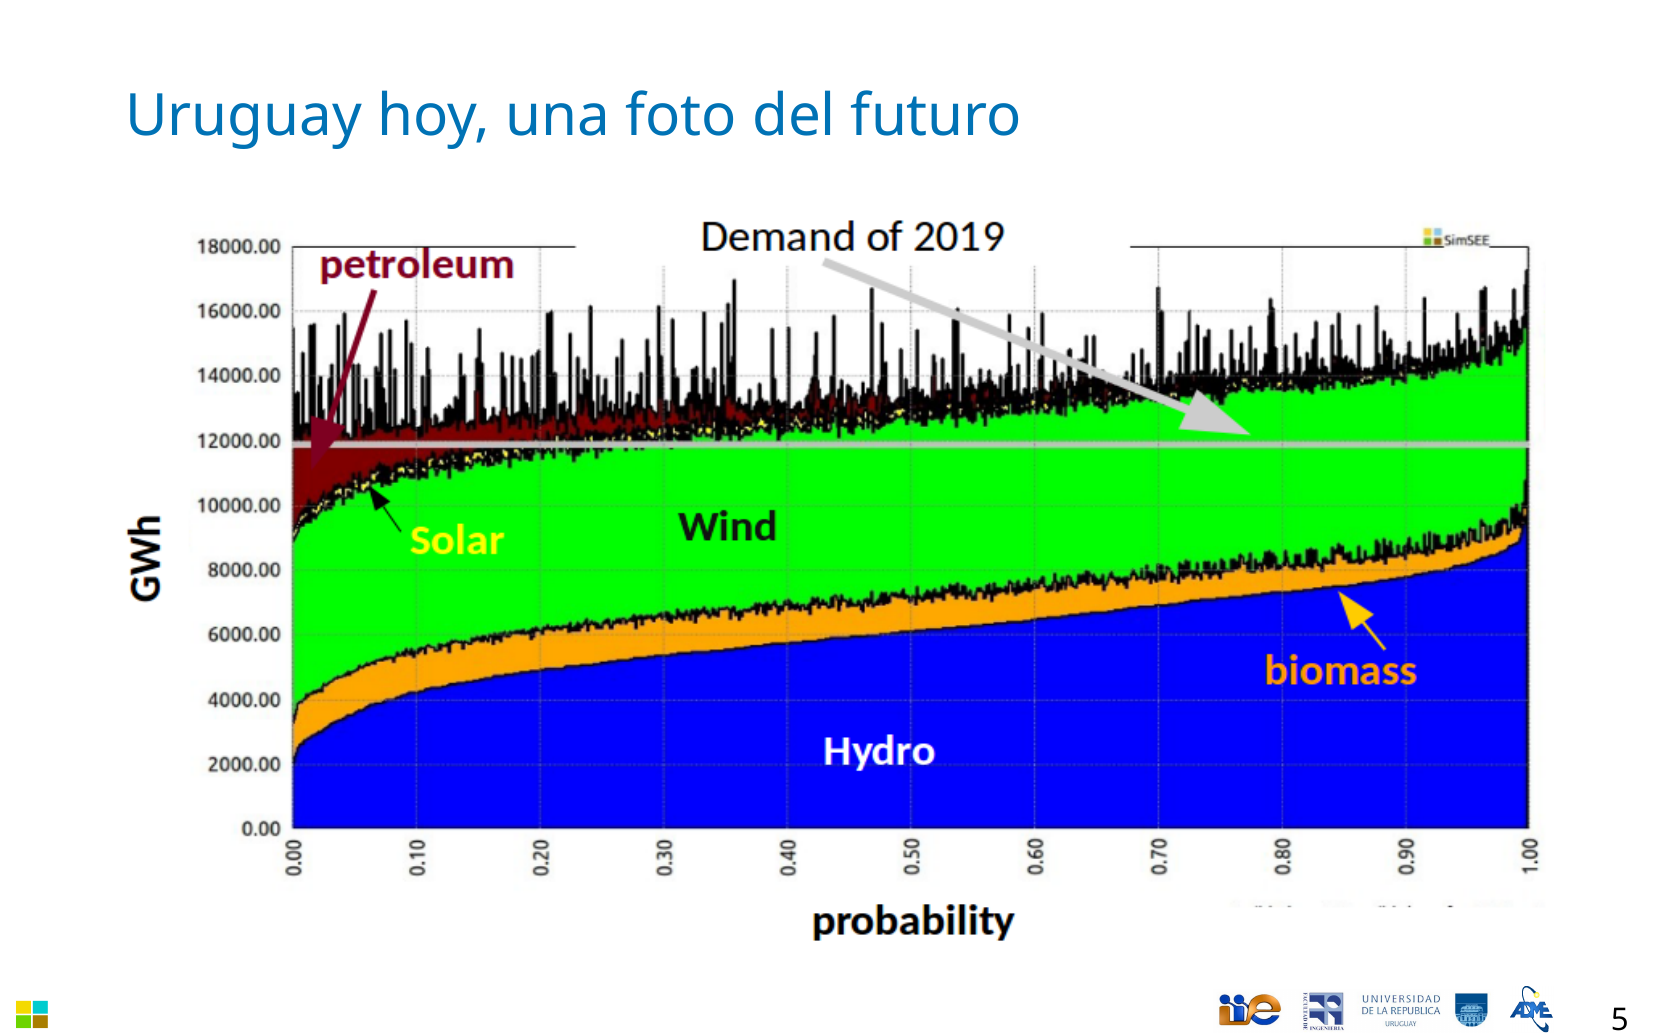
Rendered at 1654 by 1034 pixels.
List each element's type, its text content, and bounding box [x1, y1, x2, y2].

picture [1213, 989, 1491, 1033]
picture [1510, 986, 1554, 1033]
picture [15, 1000, 49, 1029]
picture [107, 201, 1546, 950]
title Uruguay hoy, una foto del futuro [119, 62, 1531, 153]
